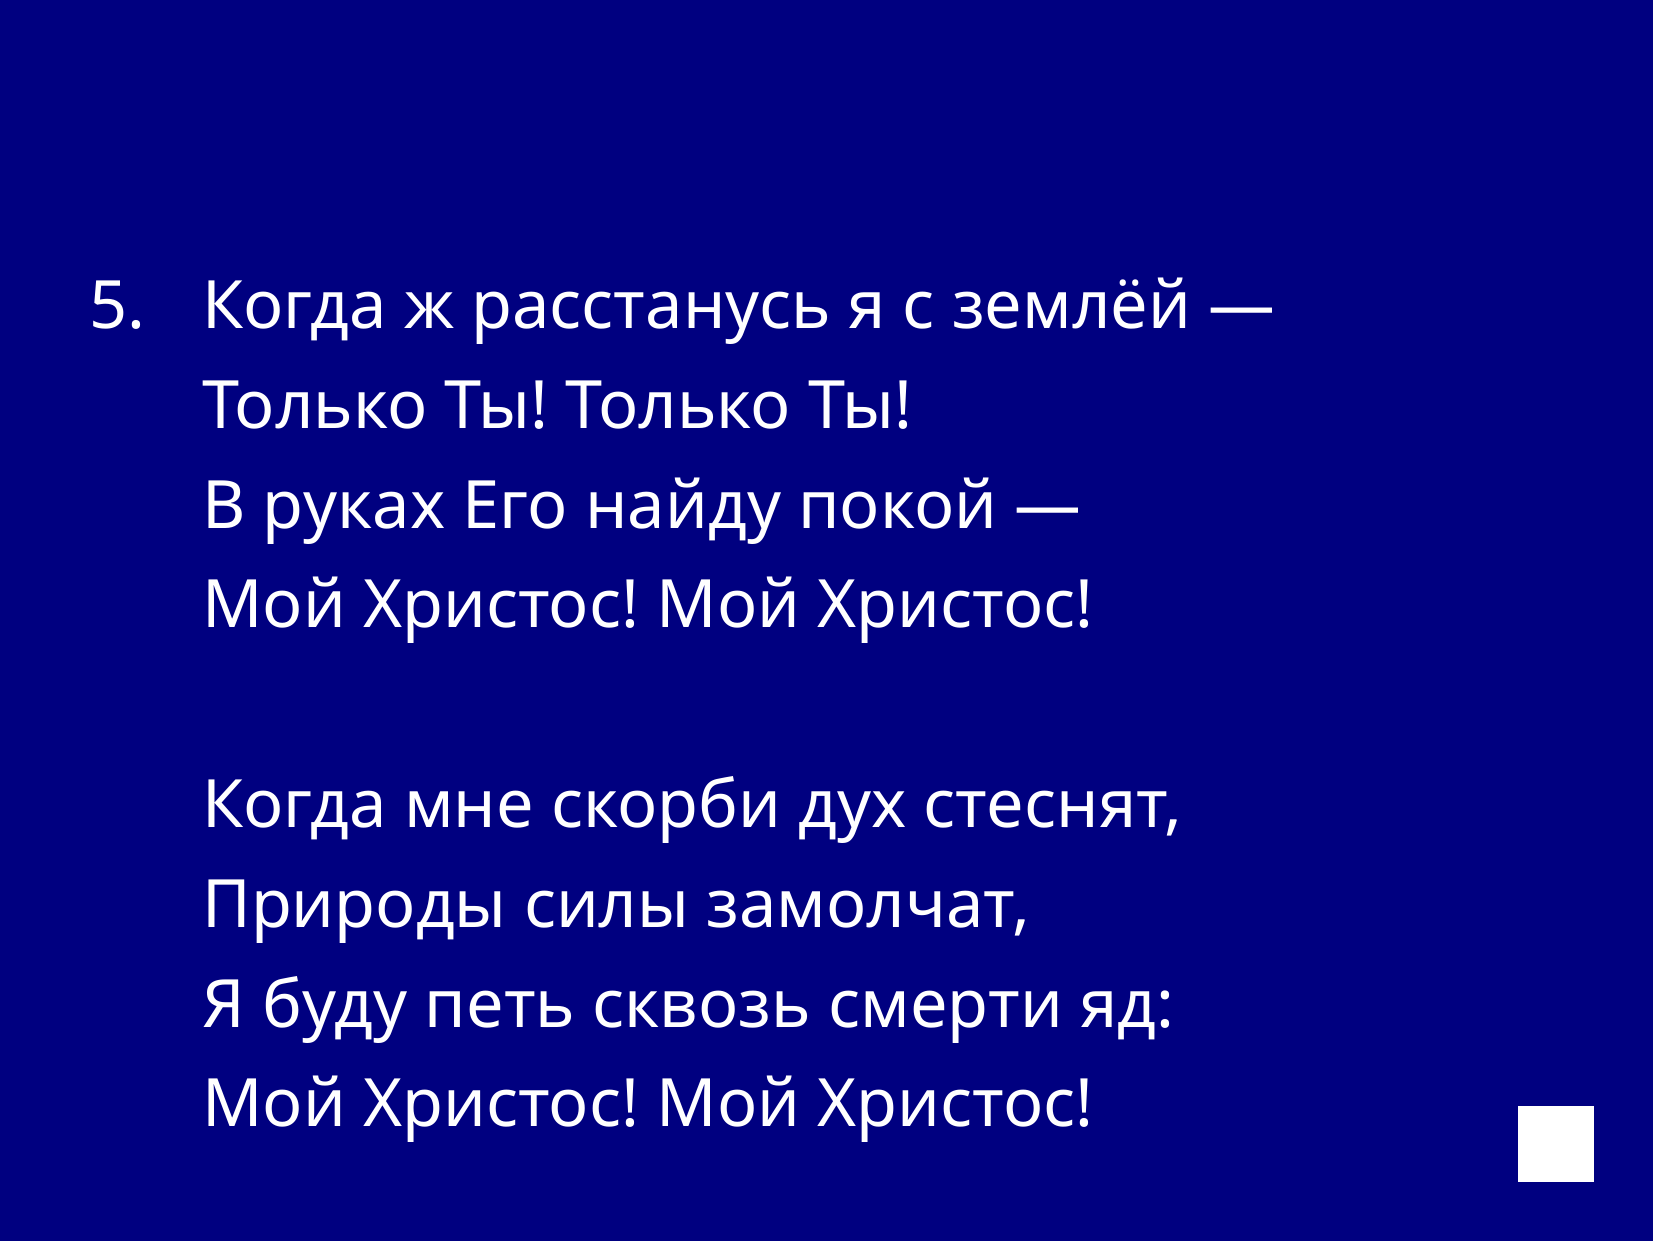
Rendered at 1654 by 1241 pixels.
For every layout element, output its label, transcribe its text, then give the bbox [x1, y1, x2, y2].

text_box 5. Когда ж расстанусь я с землёй — Только Ты! Только Ты! В руках Его найду покой — Мой Христос! Мой Христос! Когда мне скорби дух стеснят, Природы силы замолчат, Я буду петь сквозь смерти яд: Мой Христос! Мой Христос! [75, 150, 1576, 1163]
text_box [1518, 1106, 1594, 1182]
